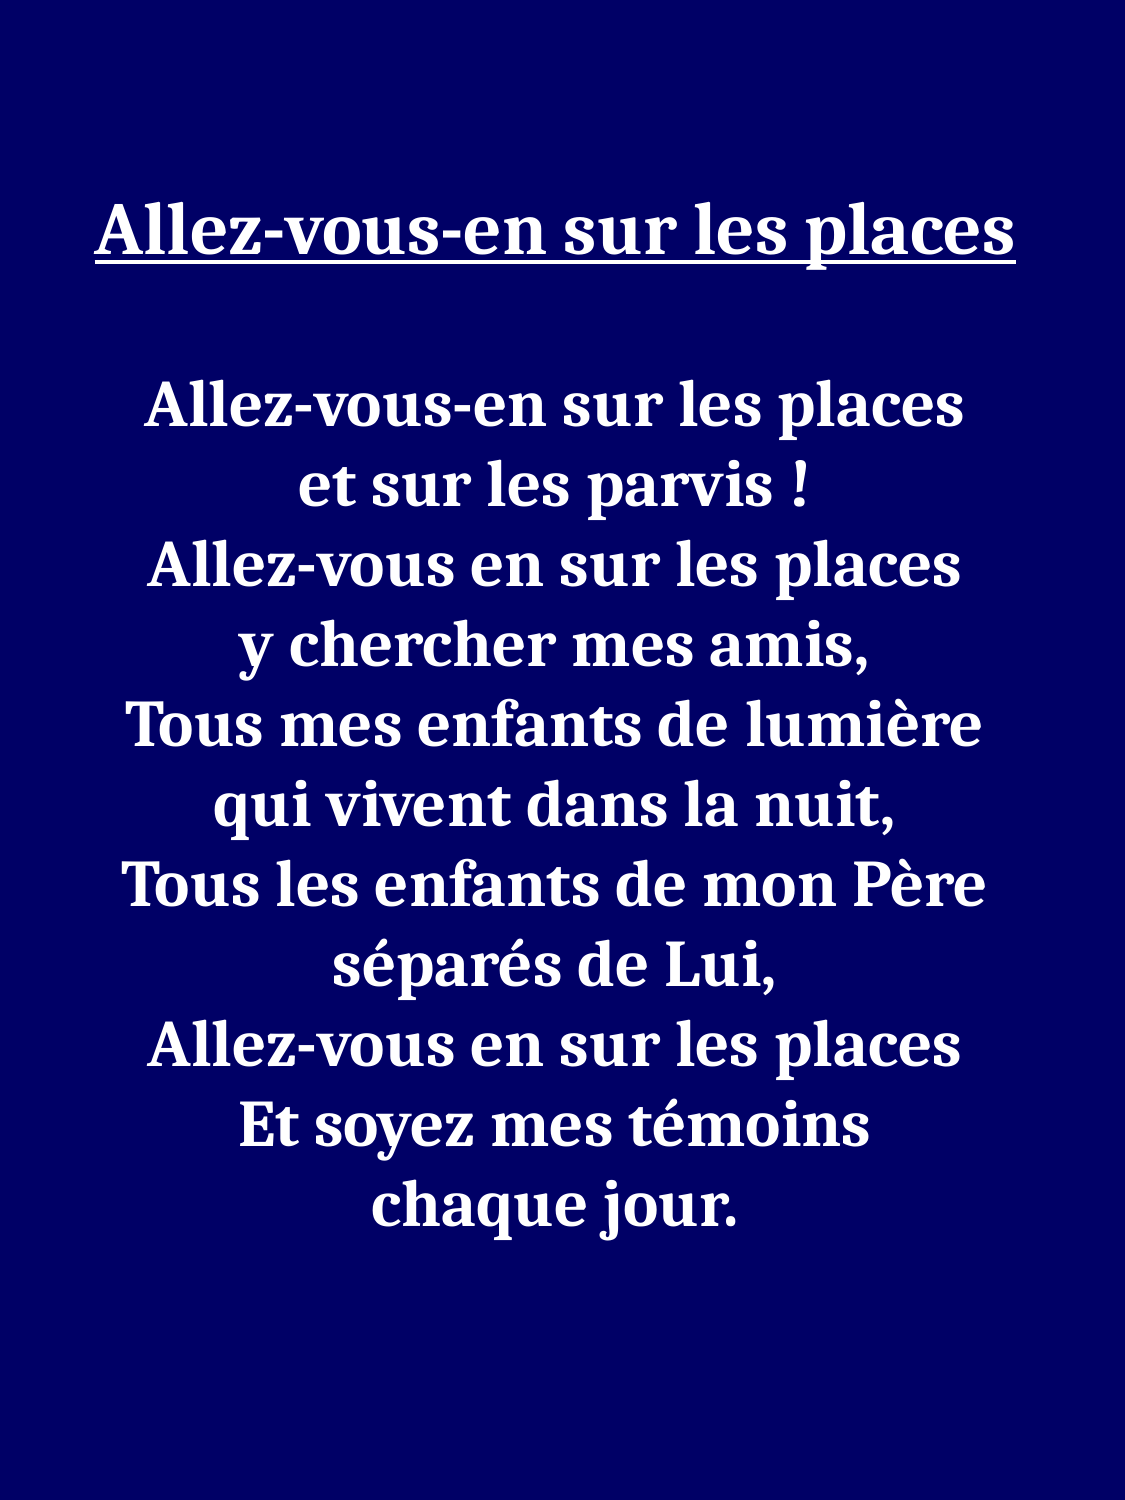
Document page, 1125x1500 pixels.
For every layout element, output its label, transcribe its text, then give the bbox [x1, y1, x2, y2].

text_box Allez-vous-en sur les places Allez-vous-en sur les places et sur les parvis ! Allez-vous en sur les places y chercher mes amis, Tous mes enfants de lumière qui vivent dans la nuit, Tous les enfants de mon Père séparés de Lui, Allez-vous en sur les places Et soyez mes témoins chaque jour. [59, 172, 1052, 1217]
